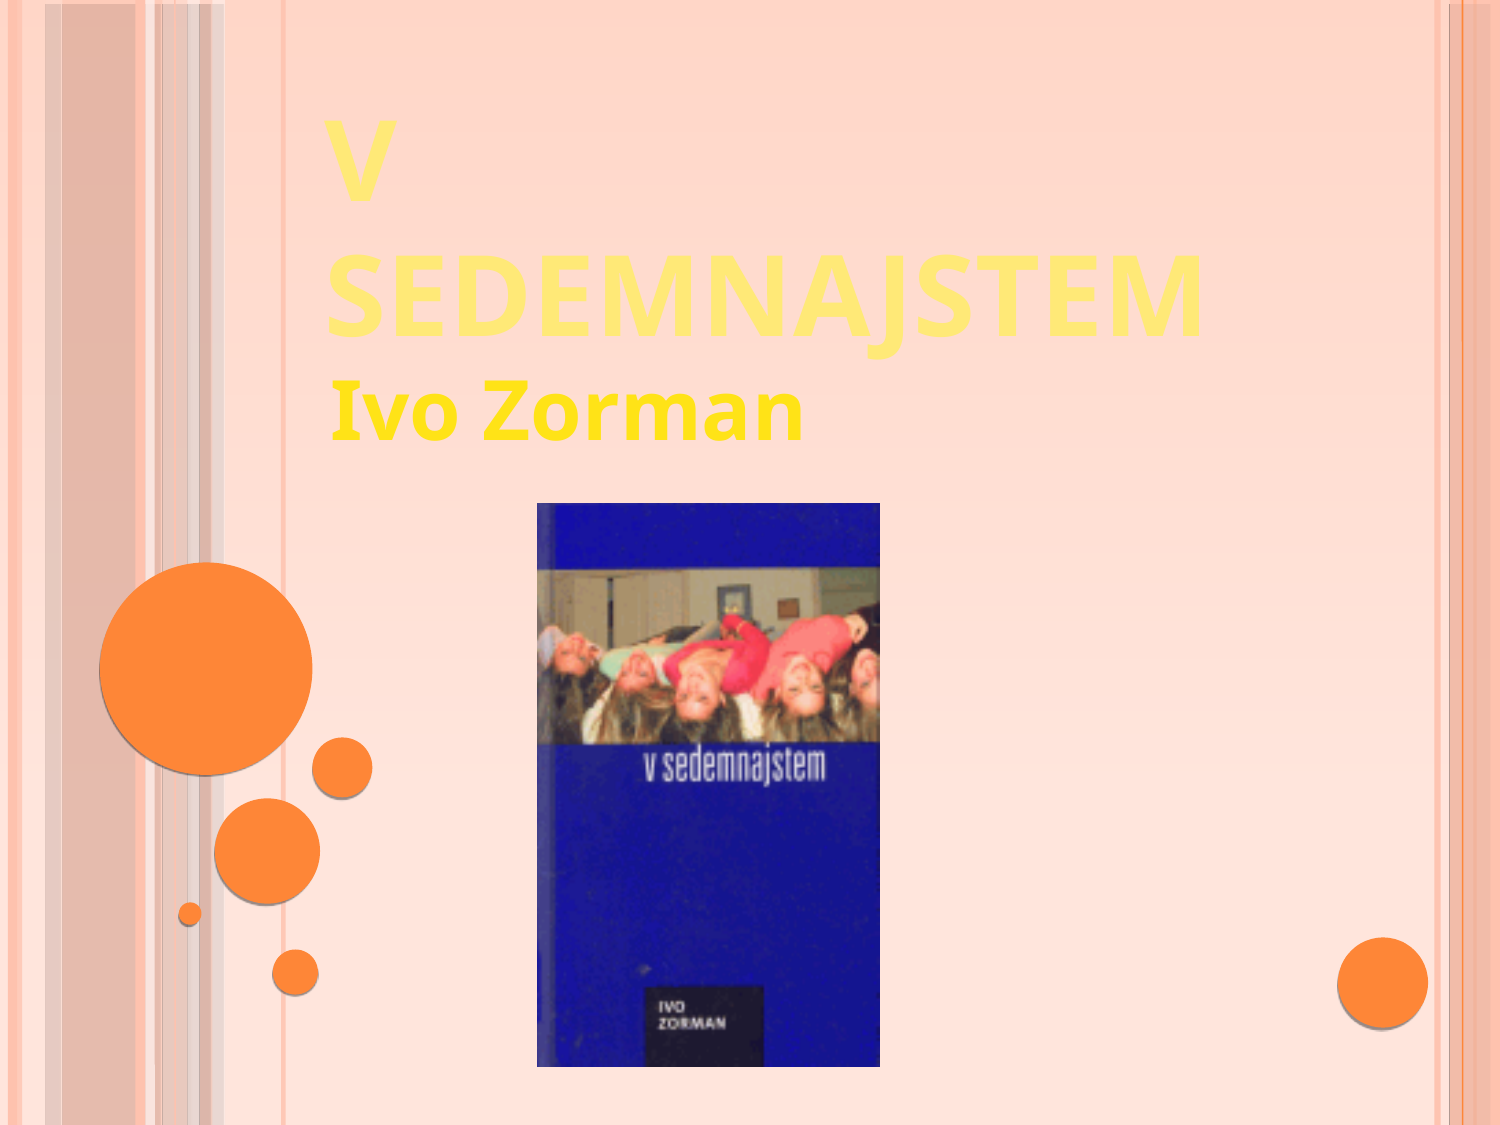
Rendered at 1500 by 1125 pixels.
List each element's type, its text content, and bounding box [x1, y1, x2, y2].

title V sedemnajstem [310, 66, 1249, 367]
picture [537, 503, 880, 1067]
subtitle Ivo Zorman [315, 349, 1252, 600]
